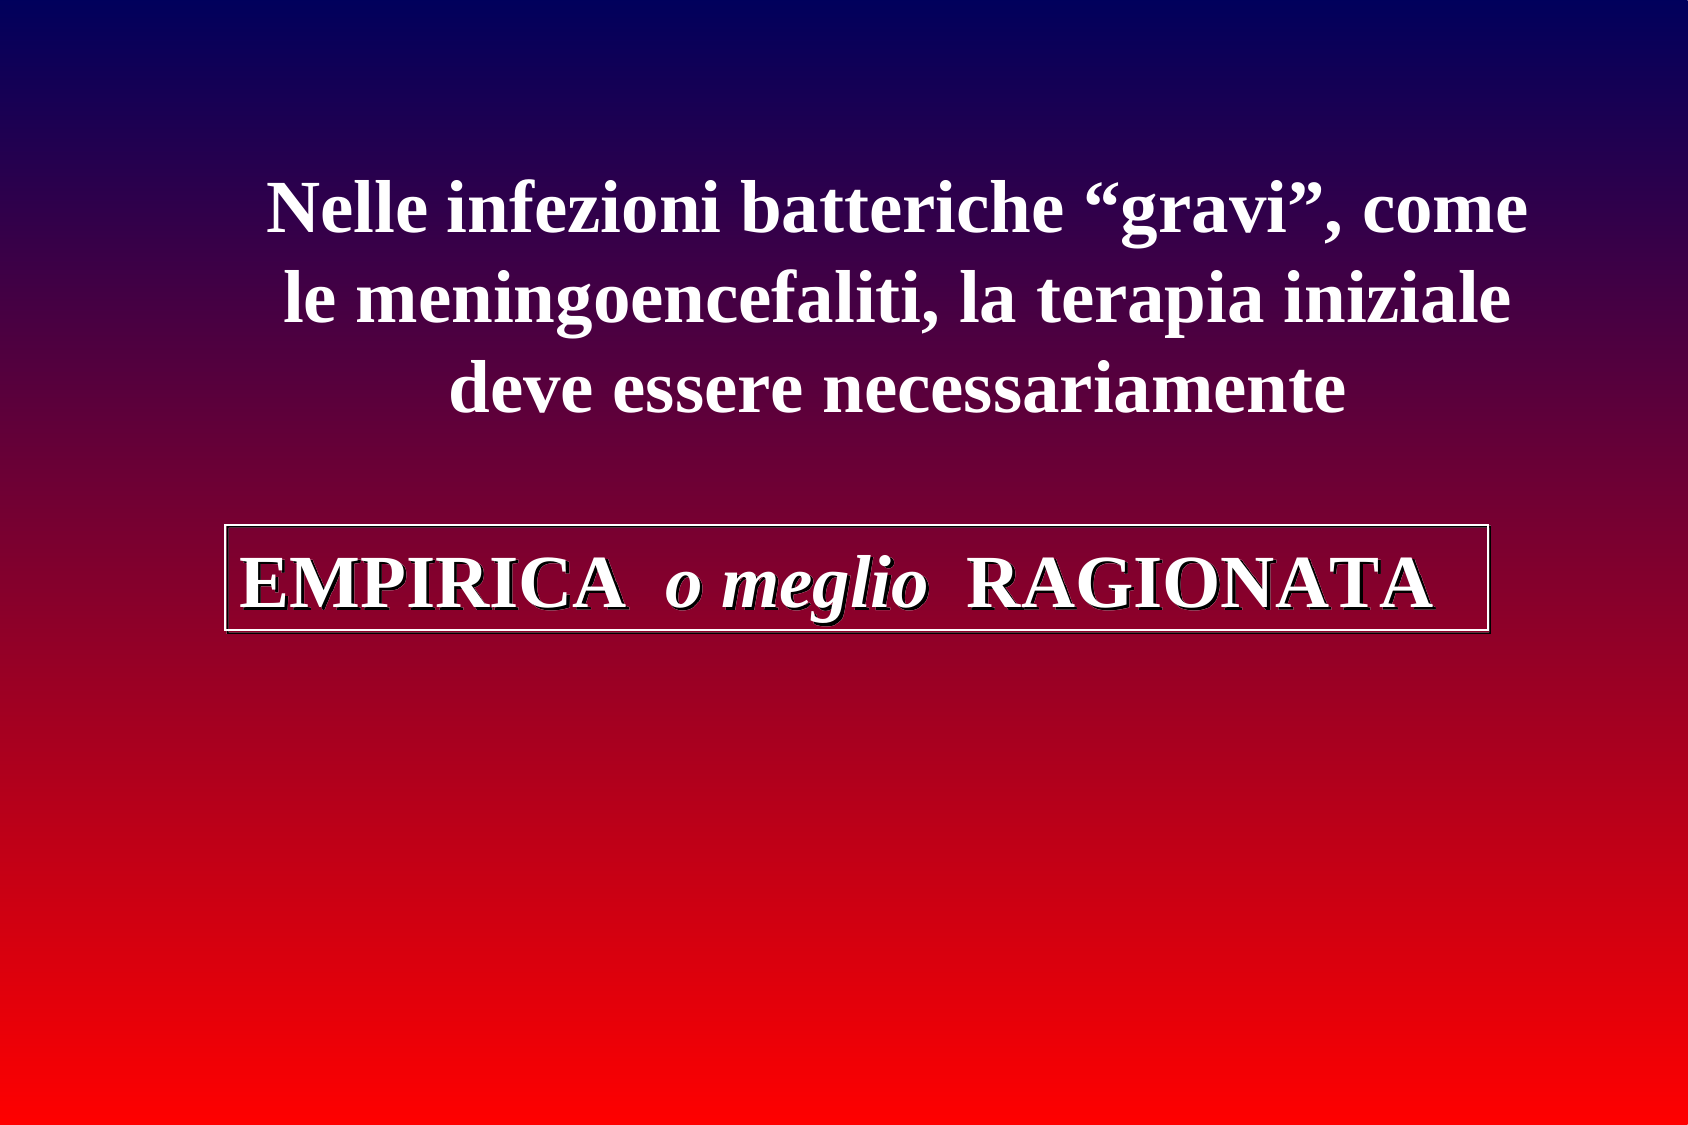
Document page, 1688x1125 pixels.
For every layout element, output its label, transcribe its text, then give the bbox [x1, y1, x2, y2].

text_box EMPIRICA o meglio RAGIONATA [225, 524, 1488, 631]
text_box Nelle infezioni batteriche “gravi”, come le meningoencefaliti, la terapia iniziale deve essere necessariamente [249, 149, 1547, 436]
